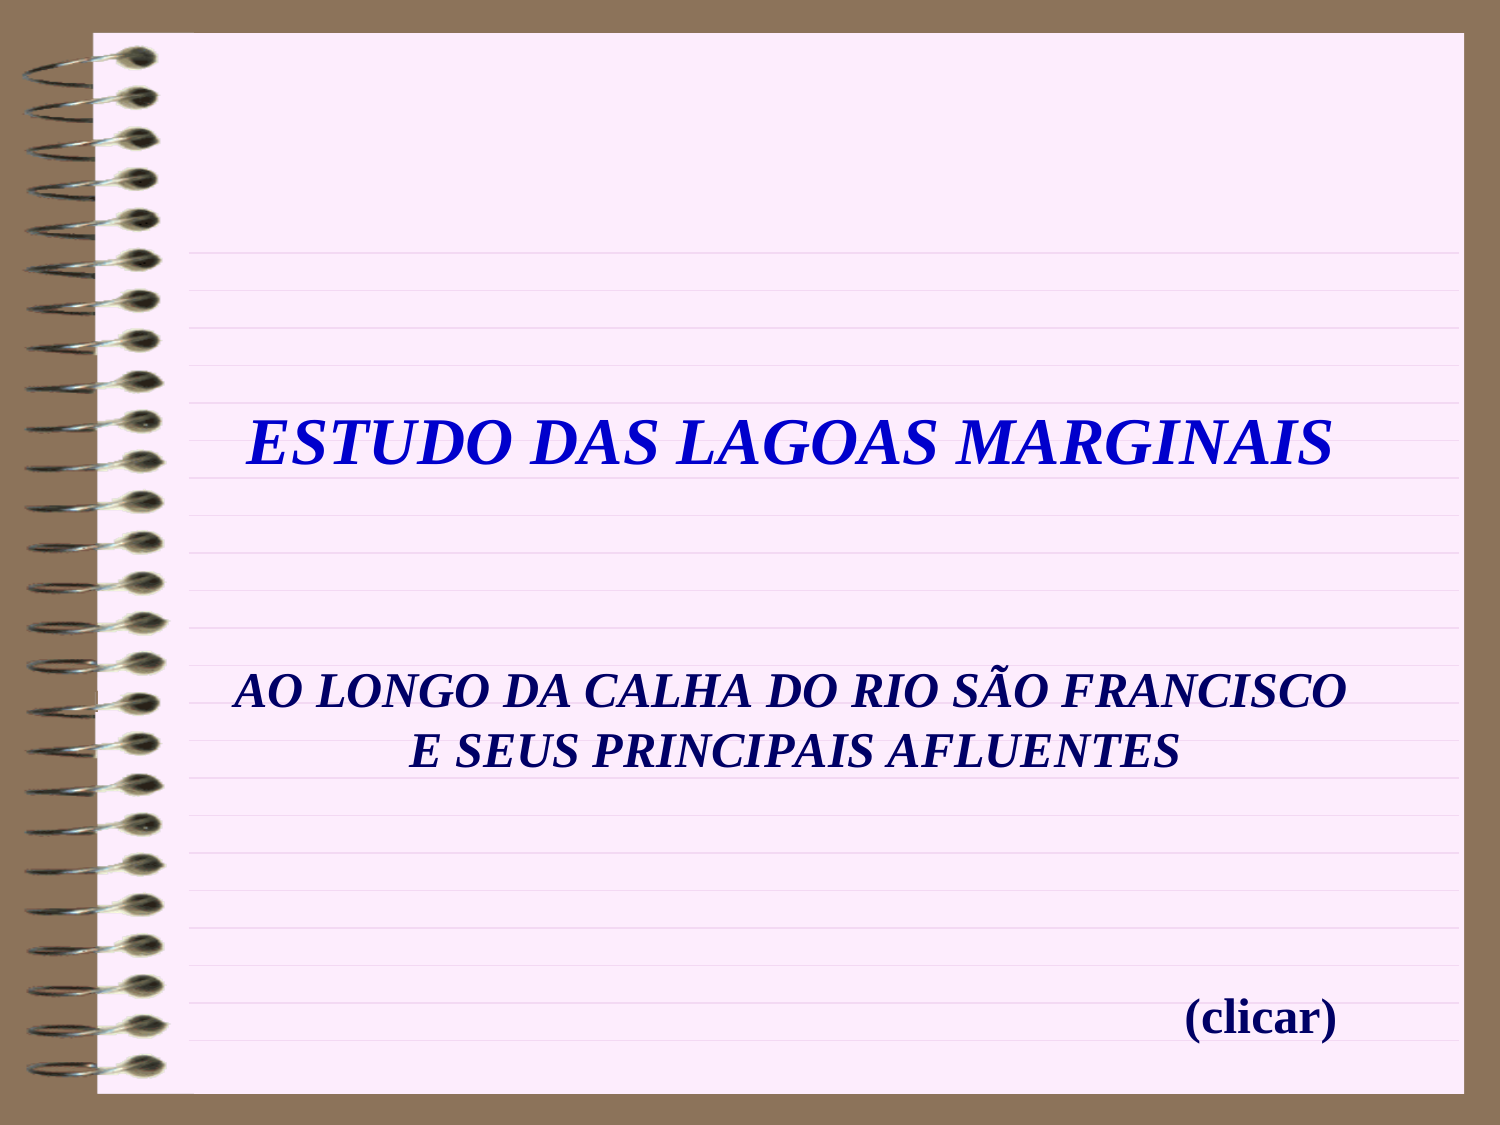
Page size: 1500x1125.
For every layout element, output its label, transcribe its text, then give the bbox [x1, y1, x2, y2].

text_box ESTUDO DAS LAGOAS MARGINAIS AO LONGO DA CALHA DO RIO SÃO FRANCISCO E SEUS PRINCIPAIS AFLUENTES [194, 149, 1388, 846]
picture [0, 8, 194, 1115]
text_box (clicar) [1151, 975, 1353, 1052]
